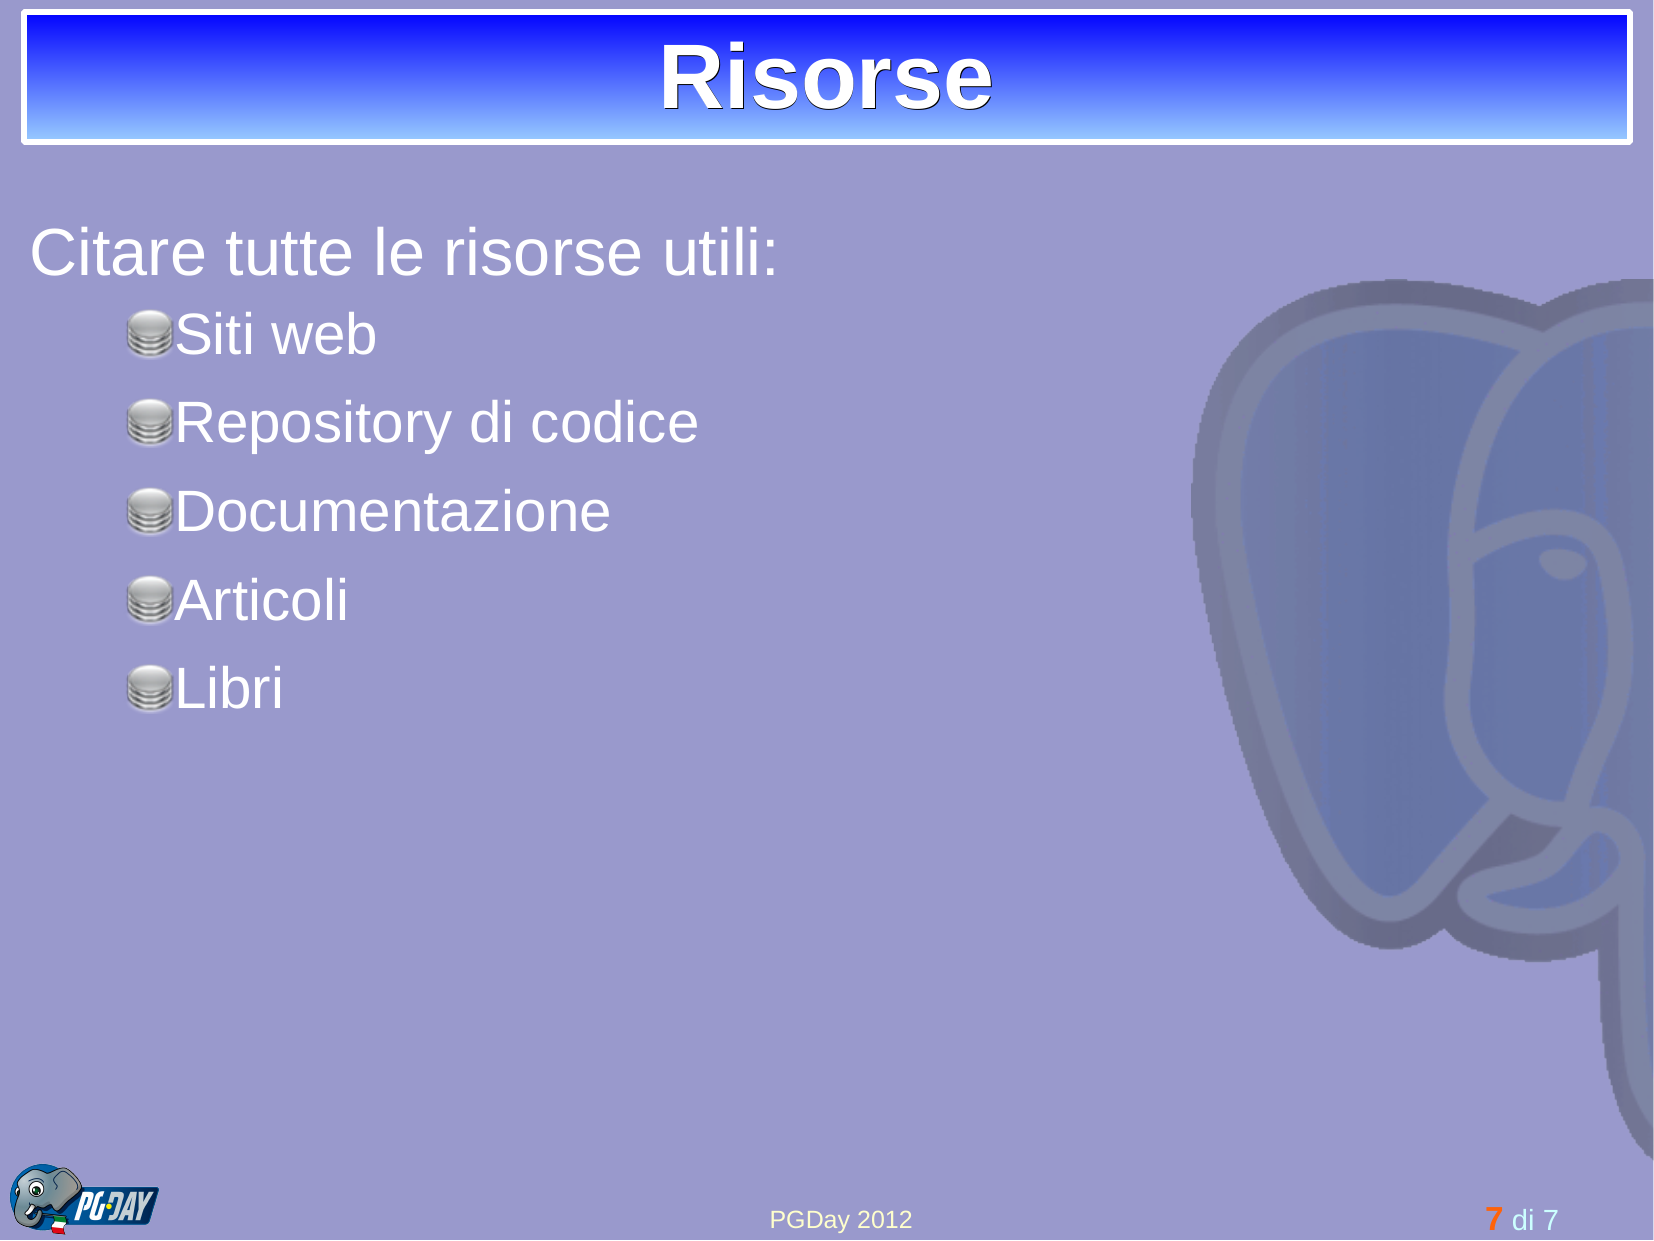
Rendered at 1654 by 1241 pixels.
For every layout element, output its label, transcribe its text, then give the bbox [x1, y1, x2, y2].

list Citare tutte le risorse utili: Siti web Repository di codice Documentazione Articoli Libri [29, 215, 1625, 1137]
picture [1191, 279, 1654, 1182]
title Risorse [23, 19, 1630, 135]
picture [9, 1163, 160, 1236]
